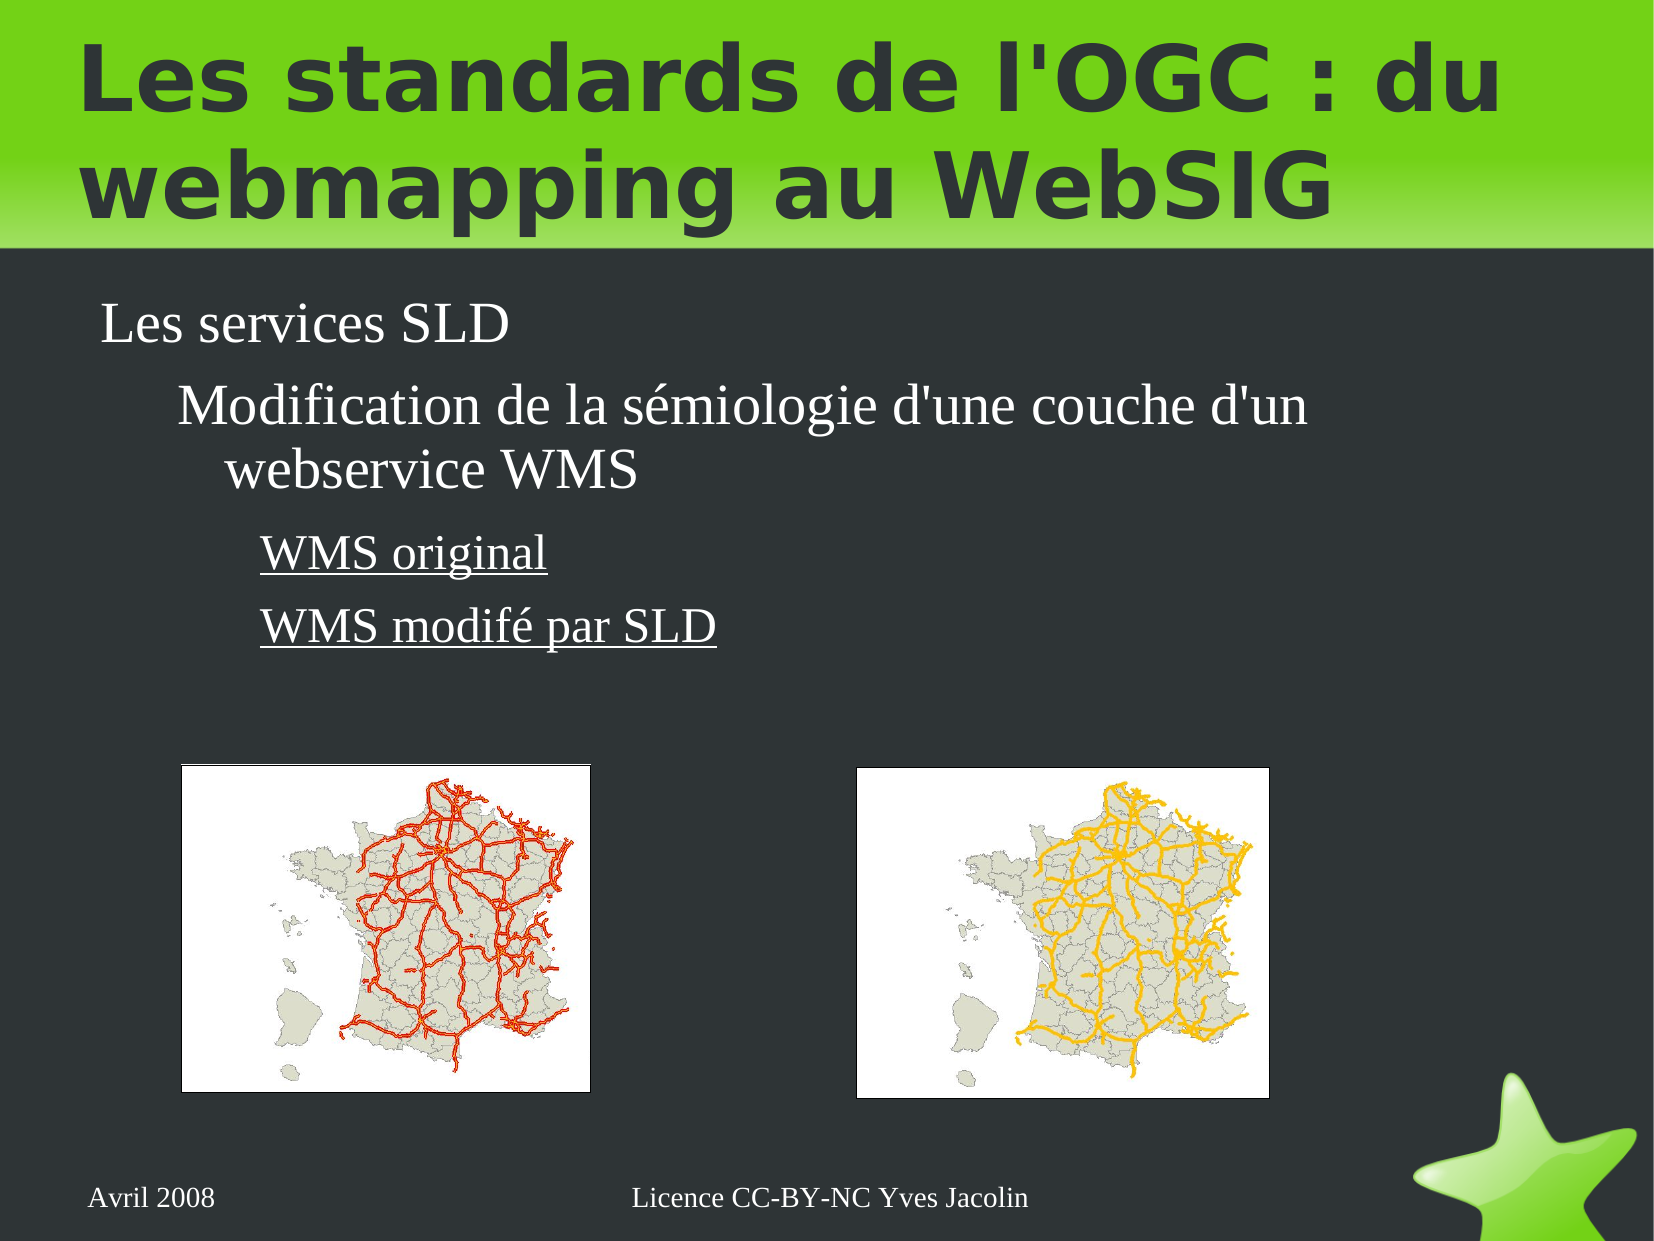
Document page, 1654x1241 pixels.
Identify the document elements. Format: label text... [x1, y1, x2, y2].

title Les standards de l'OGC : du webmapping au WebSIG [76, 25, 1565, 240]
picture [0, 0, 1654, 1241]
list Les services SLD Modification de la sémiologie d'une couche d'un webservice WMS WMS original WMS modifé par SLD [82, 290, 1571, 1094]
